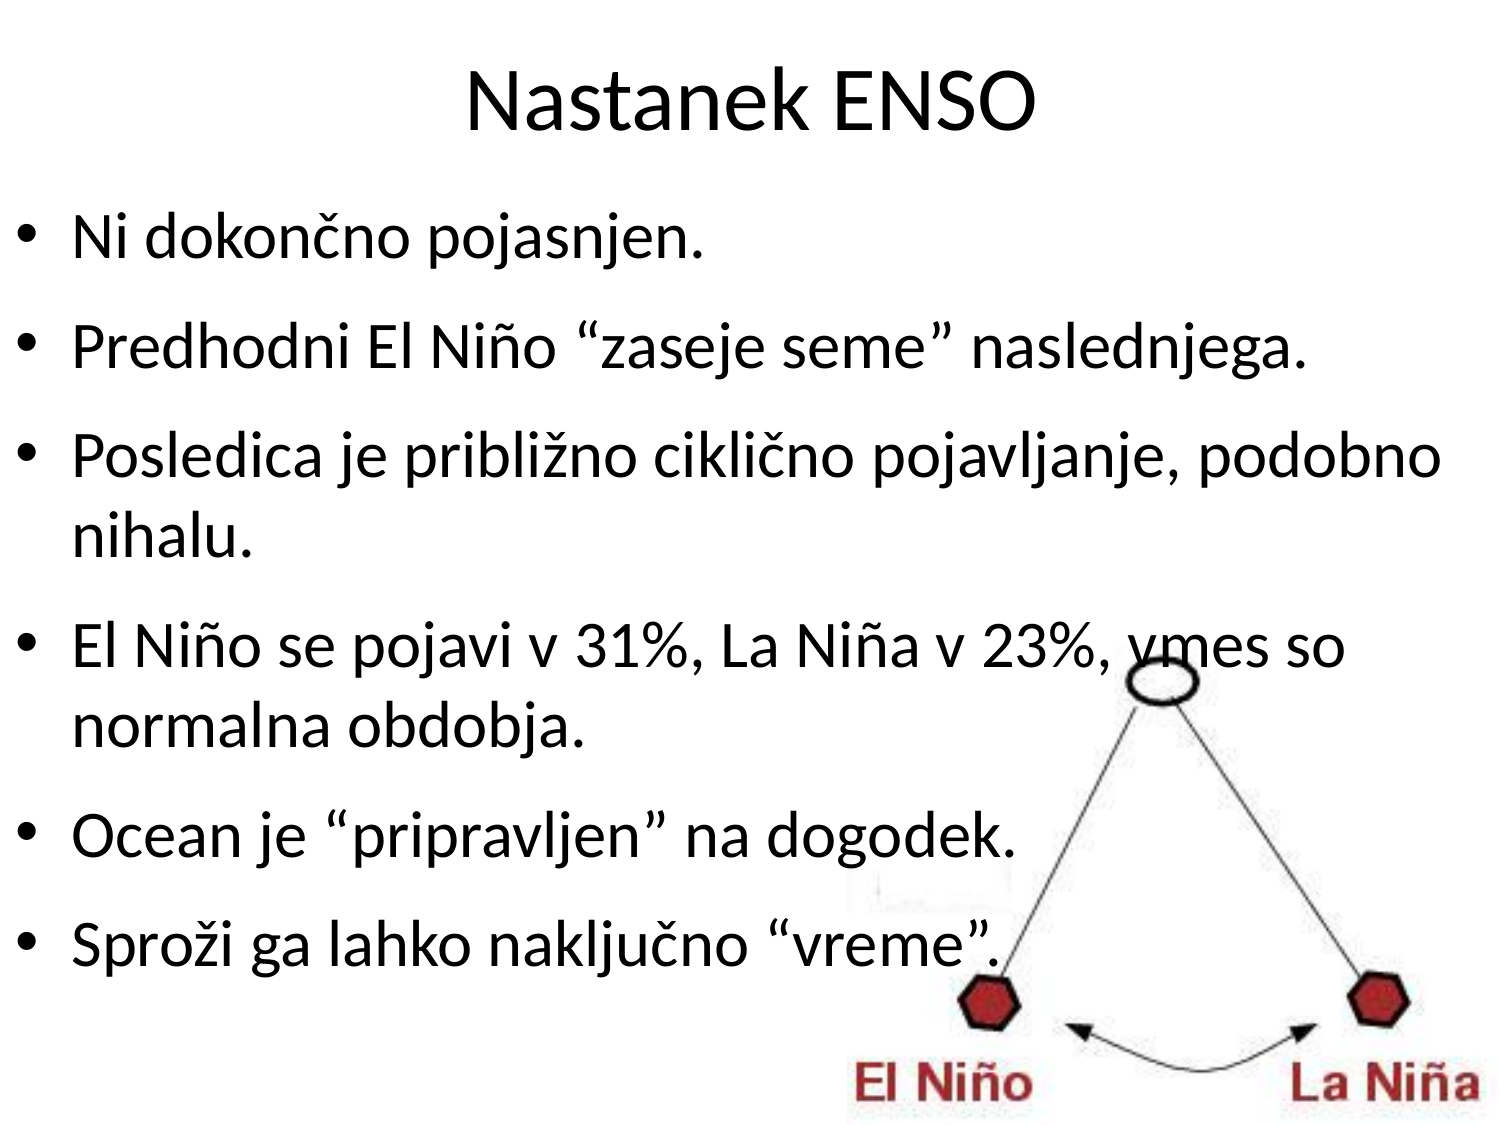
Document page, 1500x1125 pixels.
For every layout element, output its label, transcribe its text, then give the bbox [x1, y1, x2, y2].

picture [847, 1005, 1500, 1125]
title Nastanek ENSO [76, 0, 1427, 184]
list Ni dokončno pojasnjen. Predhodni El Niño “zaseje seme” naslednjega. Posledica je približno ciklično pojavljanje, podobno nihalu. El Niño se pojavi v 31%, La Niña v 23%, vmes so normalna obdobja. Ocean je “pripravljen” na dogodek. Sproži ga lahko naključno “vreme”. [0, 184, 1500, 1005]
